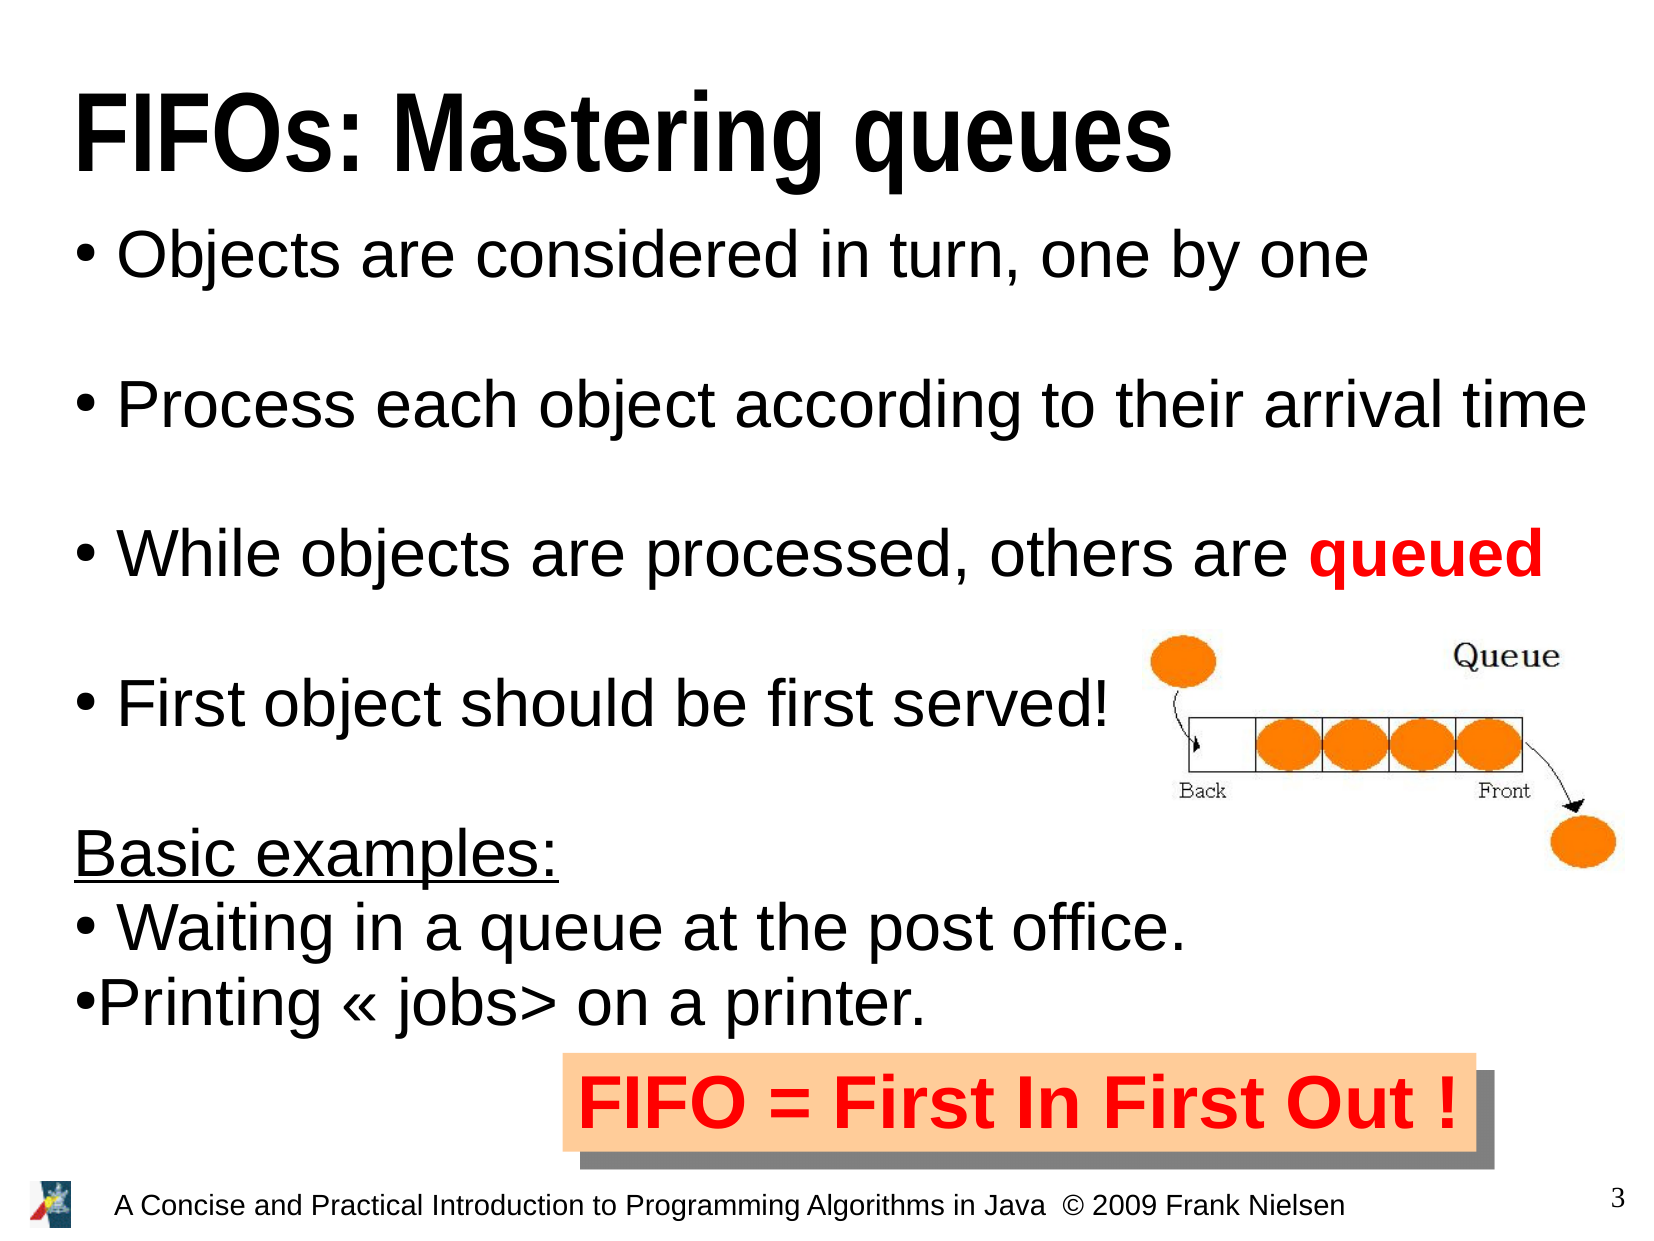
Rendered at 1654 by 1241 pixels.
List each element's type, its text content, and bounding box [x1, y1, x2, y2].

picture [29, 1181, 71, 1228]
picture [1142, 629, 1625, 886]
text_box FIFO = First In First Out ! [562, 1052, 1477, 1152]
text_box FIFOs: Mastering queues [59, 59, 1191, 203]
text_box Objects are considered in turn, one by one Process each object according to their arrival time While objects are processed, others are queued First object should be first served! Basic examples: Waiting in a queue at the post office. Printing « jobs> on a printer. [59, 210, 1606, 1123]
